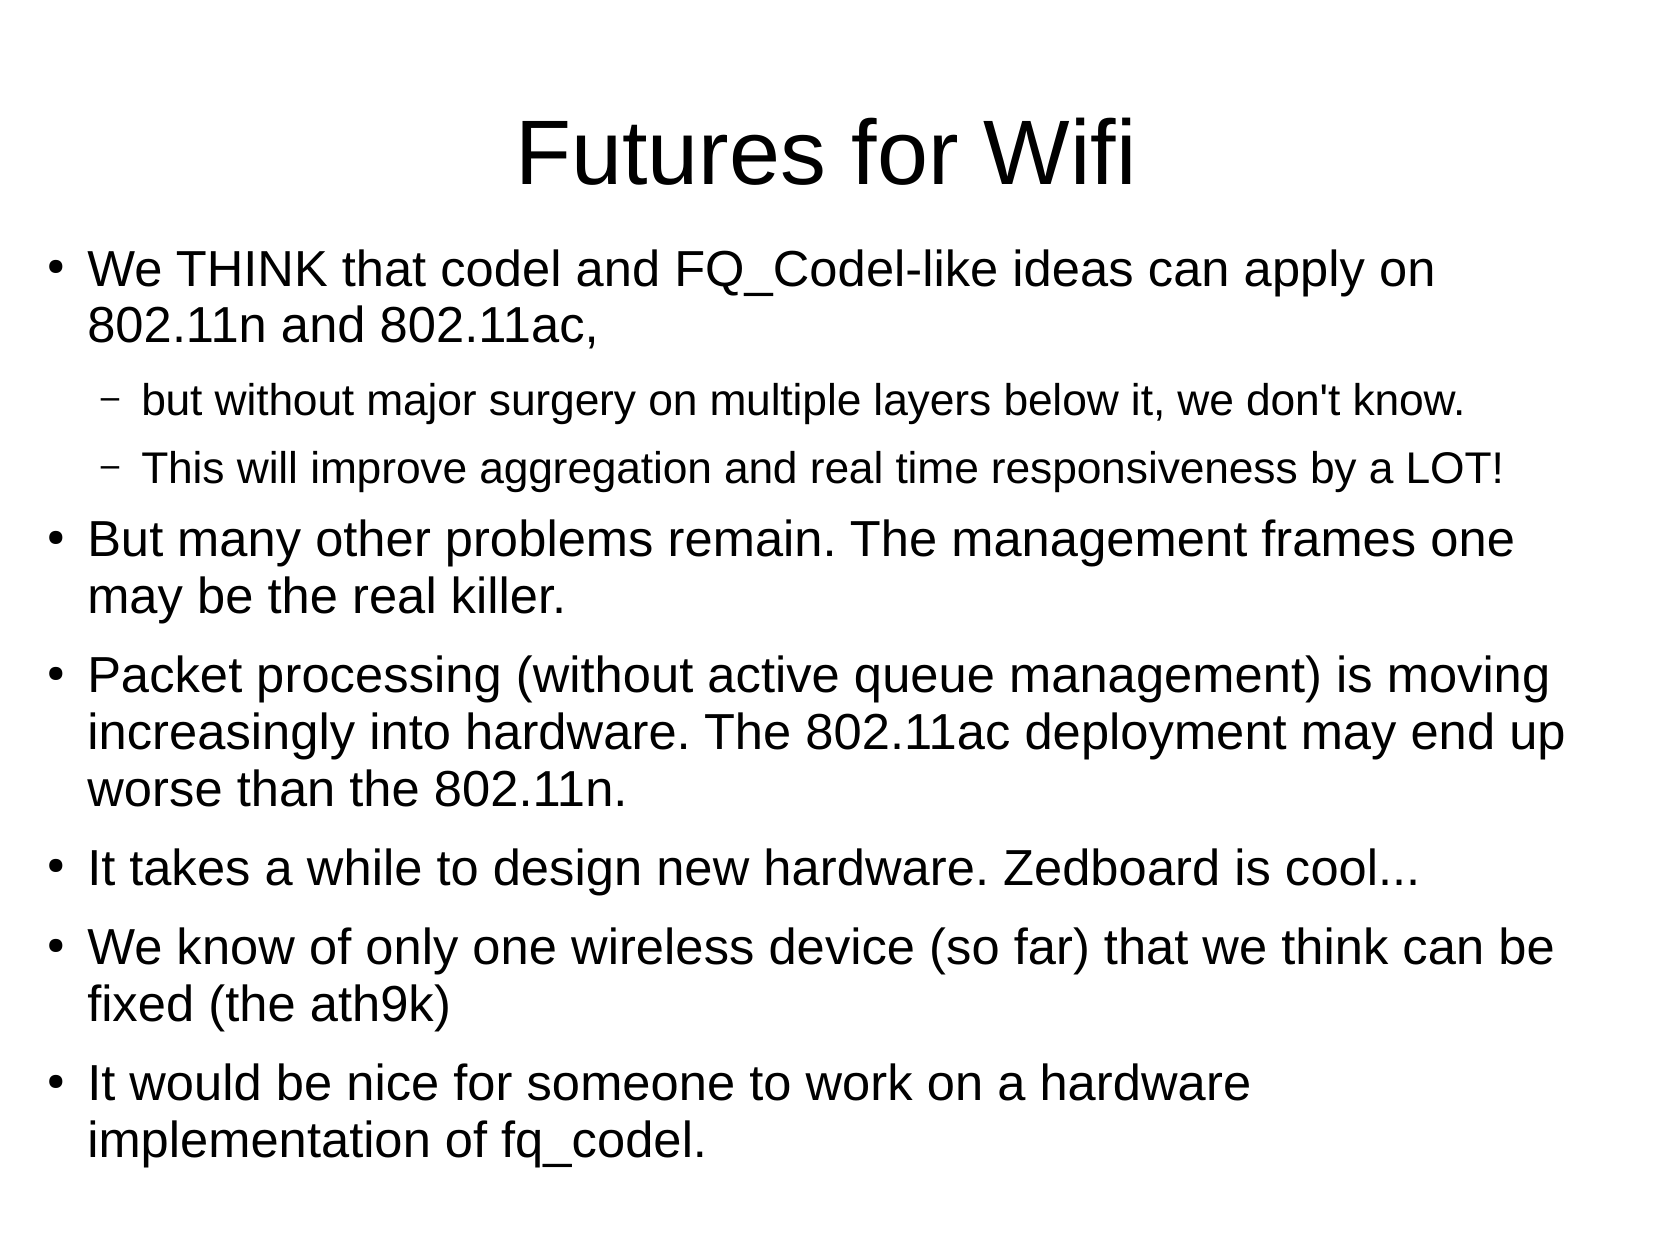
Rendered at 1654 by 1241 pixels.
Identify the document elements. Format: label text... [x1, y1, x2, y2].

list We THINK that codel and FQ_Codel-like ideas can apply on 802.11n and 802.11ac, but without major surgery on multiple layers below it, we don't know. This will improve aggregation and real time responsiveness by a LOT! But many other problems remain. The management frames one may be the real killer. Packet processing (without active queue management) is moving increasingly into hardware. The 802.11ac deployment may end up worse than the 802.11n. It takes a while to design new hardware. Zedboard is cool... We know of only one wireless device (so far) that we think can be fixed (the ath9k) It would be nice for someone to work on a hardware implementation of fq_codel. [33, 240, 1571, 1180]
title Futures for Wifi [82, 49, 1571, 240]
